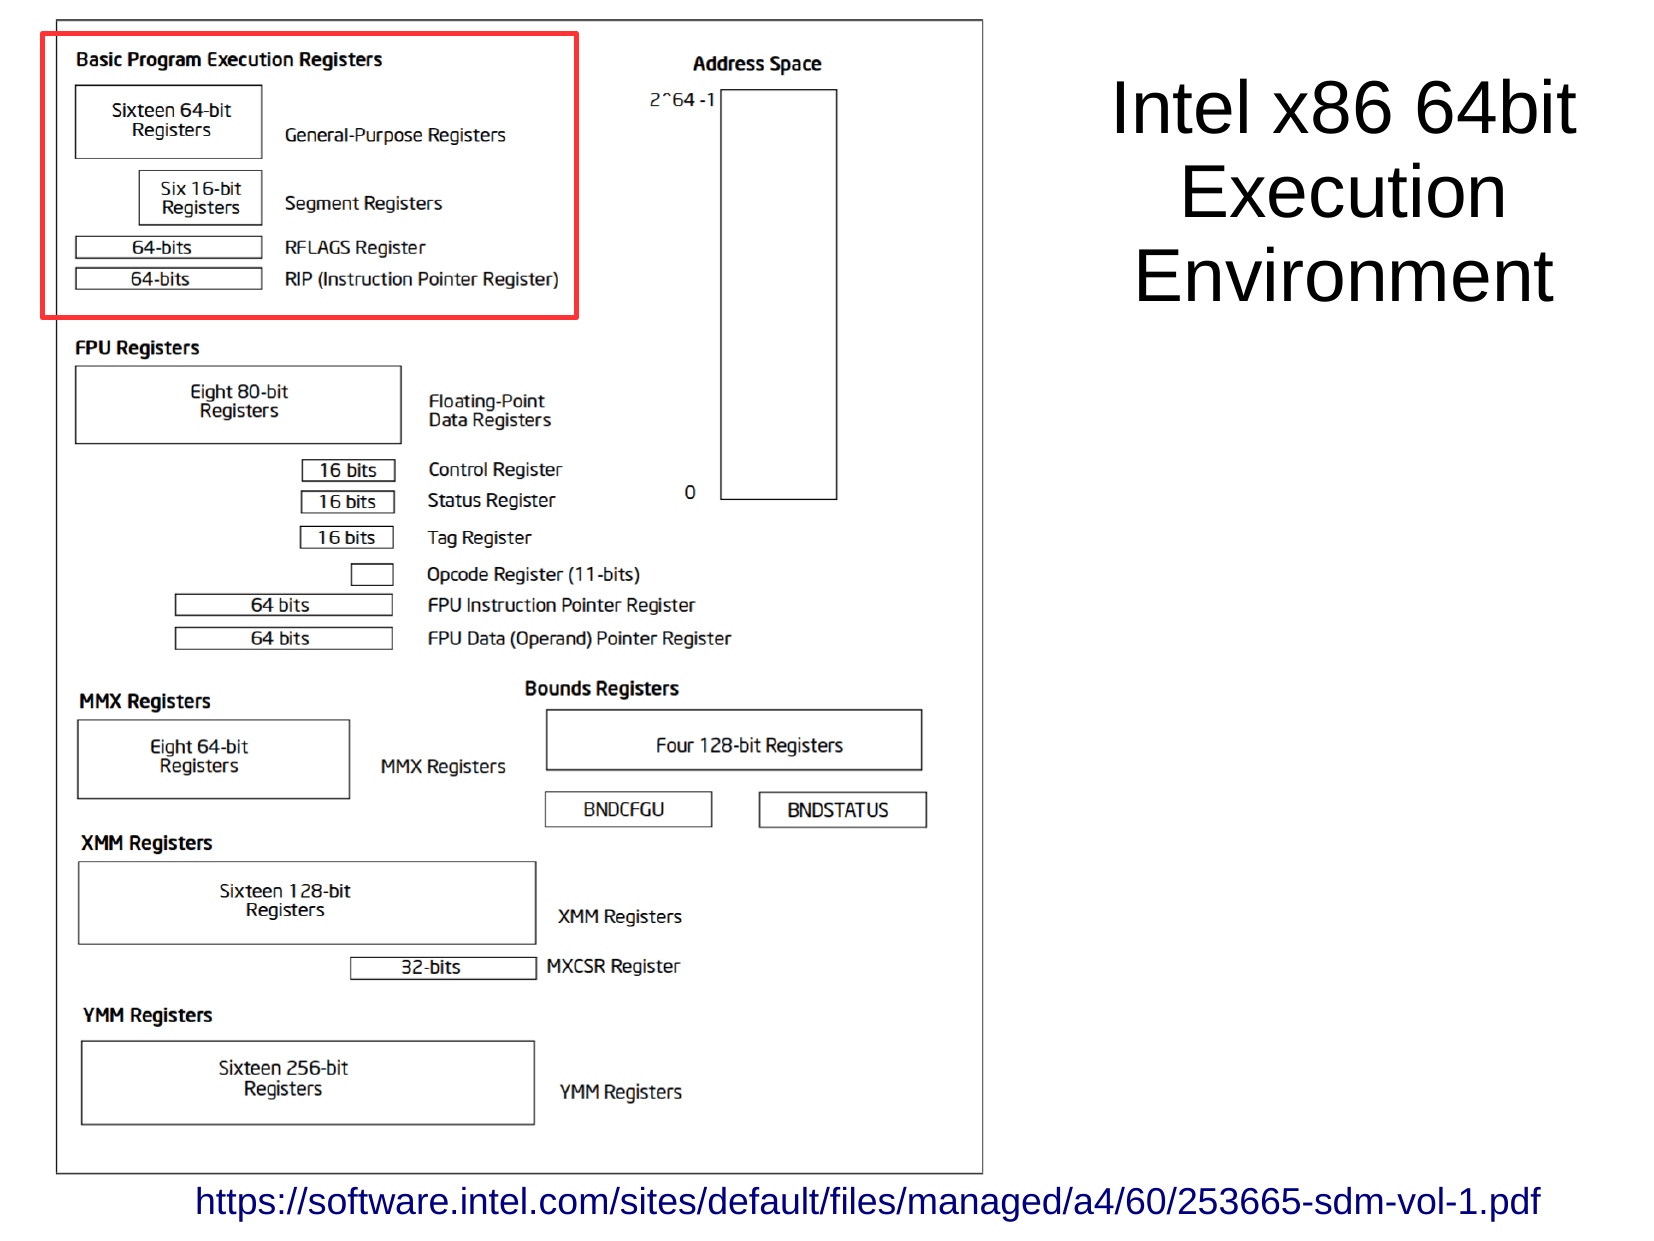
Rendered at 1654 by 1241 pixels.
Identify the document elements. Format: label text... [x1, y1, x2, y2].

picture [50, 17, 988, 1181]
title Intel x86 64bit Execution Environment [1087, 65, 1601, 318]
picture [50, 36, 574, 315]
list https://software.intel.com/sites/default/files/managed/a4/60/253665-sdm-vol-1.pdf [124, 1180, 1613, 1241]
